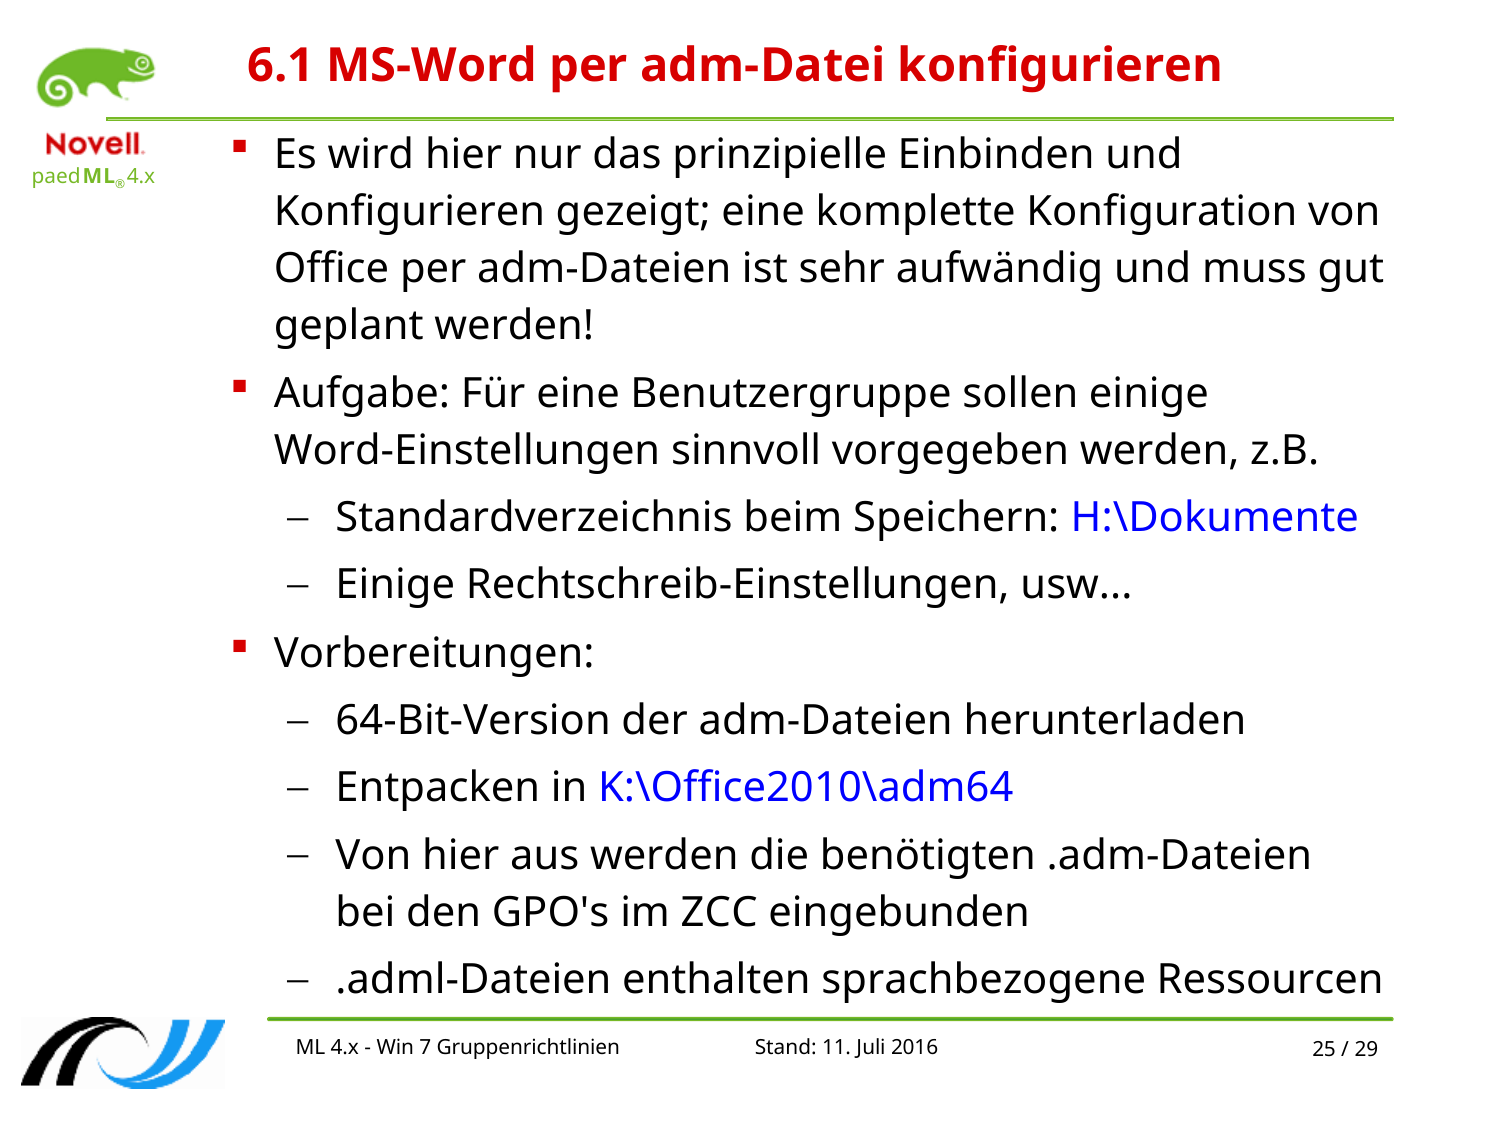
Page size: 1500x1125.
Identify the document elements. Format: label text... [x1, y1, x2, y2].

picture [24, 32, 167, 175]
list Es wird hier nur das prinzipielle Einbinden und Konfigurieren gezeigt; eine komplette Konfiguration von Office per adm-Dateien ist sehr aufwändig und muss gut geplant werden! Aufgabe: Für eine Benutzergruppe sollen einige Word-Einstellungen sinnvoll vorgegeben werden, z.B. Standardverzeichnis beim Speichern: H:\Dokumente Einige Rechtschreib-Einstellungen, usw... Vorbereitungen: 64-Bit-Version der adm-Dateien herunterladen Entpacken in K:\Office2010\adm64 Von hier aus werden die benötigten .adm-Dateien bei den GPO's im ZCC eingebunden .adml-Dateien enthalten sprachbezogene Ressourcen [230, 123, 1453, 1010]
picture [21, 1017, 225, 1089]
title 6.1 MS-Word per adm-Datei konfigurieren [232, 0, 1418, 123]
